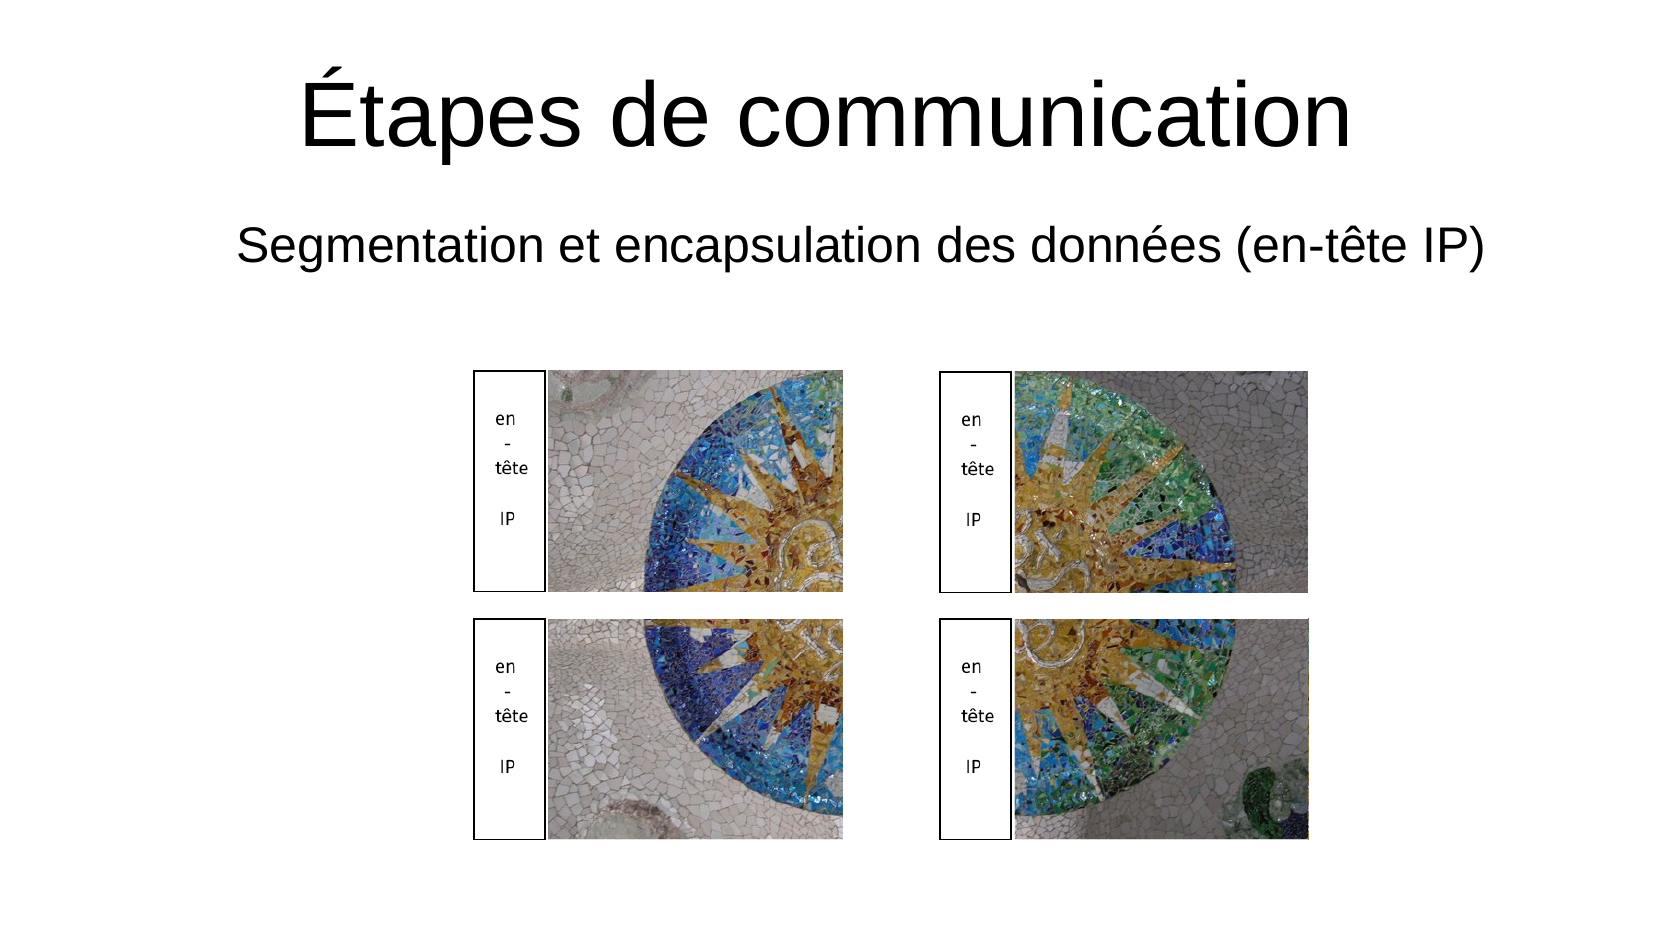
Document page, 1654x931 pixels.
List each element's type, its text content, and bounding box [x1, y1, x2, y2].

picture [933, 614, 1317, 851]
picture [467, 366, 851, 603]
title Étapes de communication [82, 37, 1571, 193]
list Segmentation et encapsulation des données (en-tête IP) [82, 217, 1571, 757]
picture [933, 367, 1317, 605]
picture [467, 614, 851, 851]
